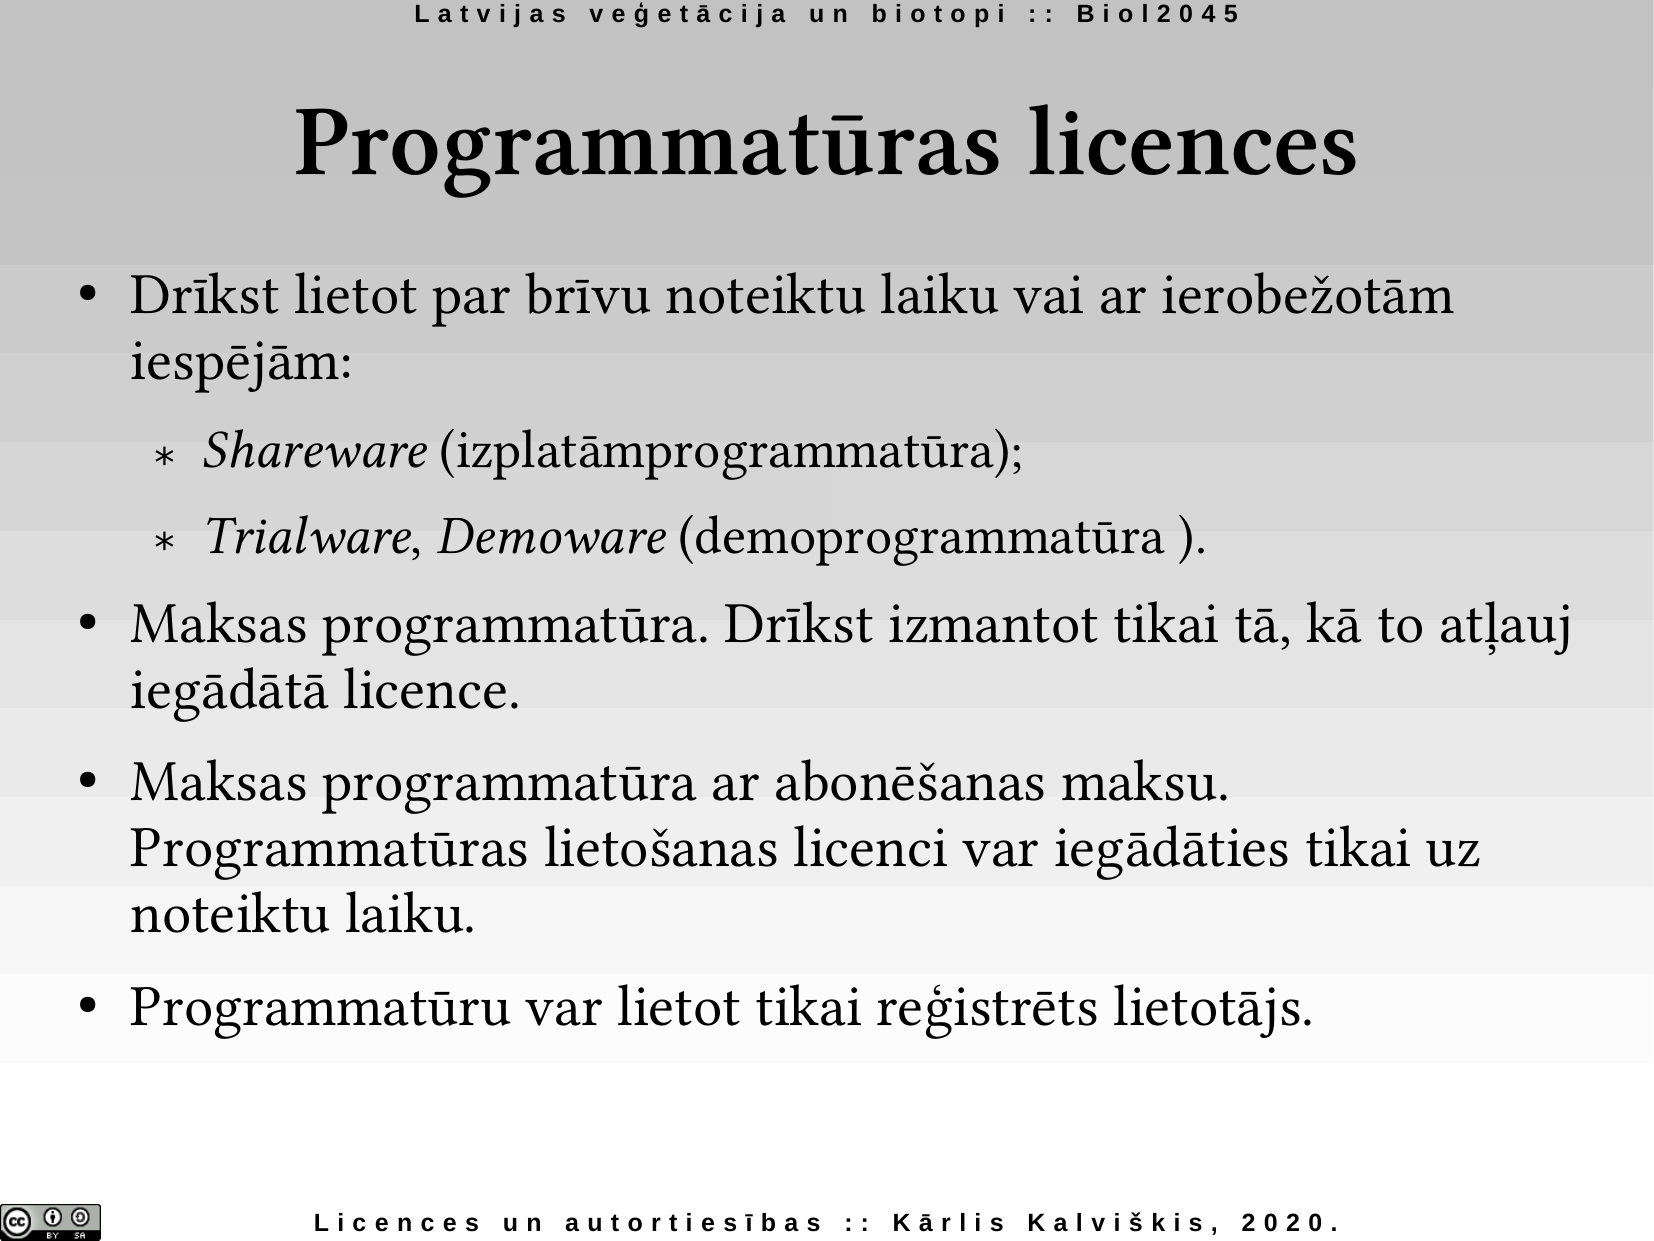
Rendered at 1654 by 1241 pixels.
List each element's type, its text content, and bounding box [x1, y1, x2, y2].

title Programmatūras licences [59, 37, 1596, 246]
list Drīkst lietot par brīvu noteiktu laiku vai ar ierobežotām iespējām: Shareware (izplatāmprogrammatūra); Trialware, Demoware (demoprogrammatūra ). Maksas programmatūra. Drīkst izmantot tikai tā, kā to atļauj iegādātā licence. Maksas programmatūra ar abonēšanas maksu. Programmatūras lietošanas licenci var iegādāties tikai uz noteiktu laiku. Programmatūru var lietot tikai reģistrēts lietotājs. [59, 261, 1596, 1040]
picture [0, 0, 1654, 1241]
